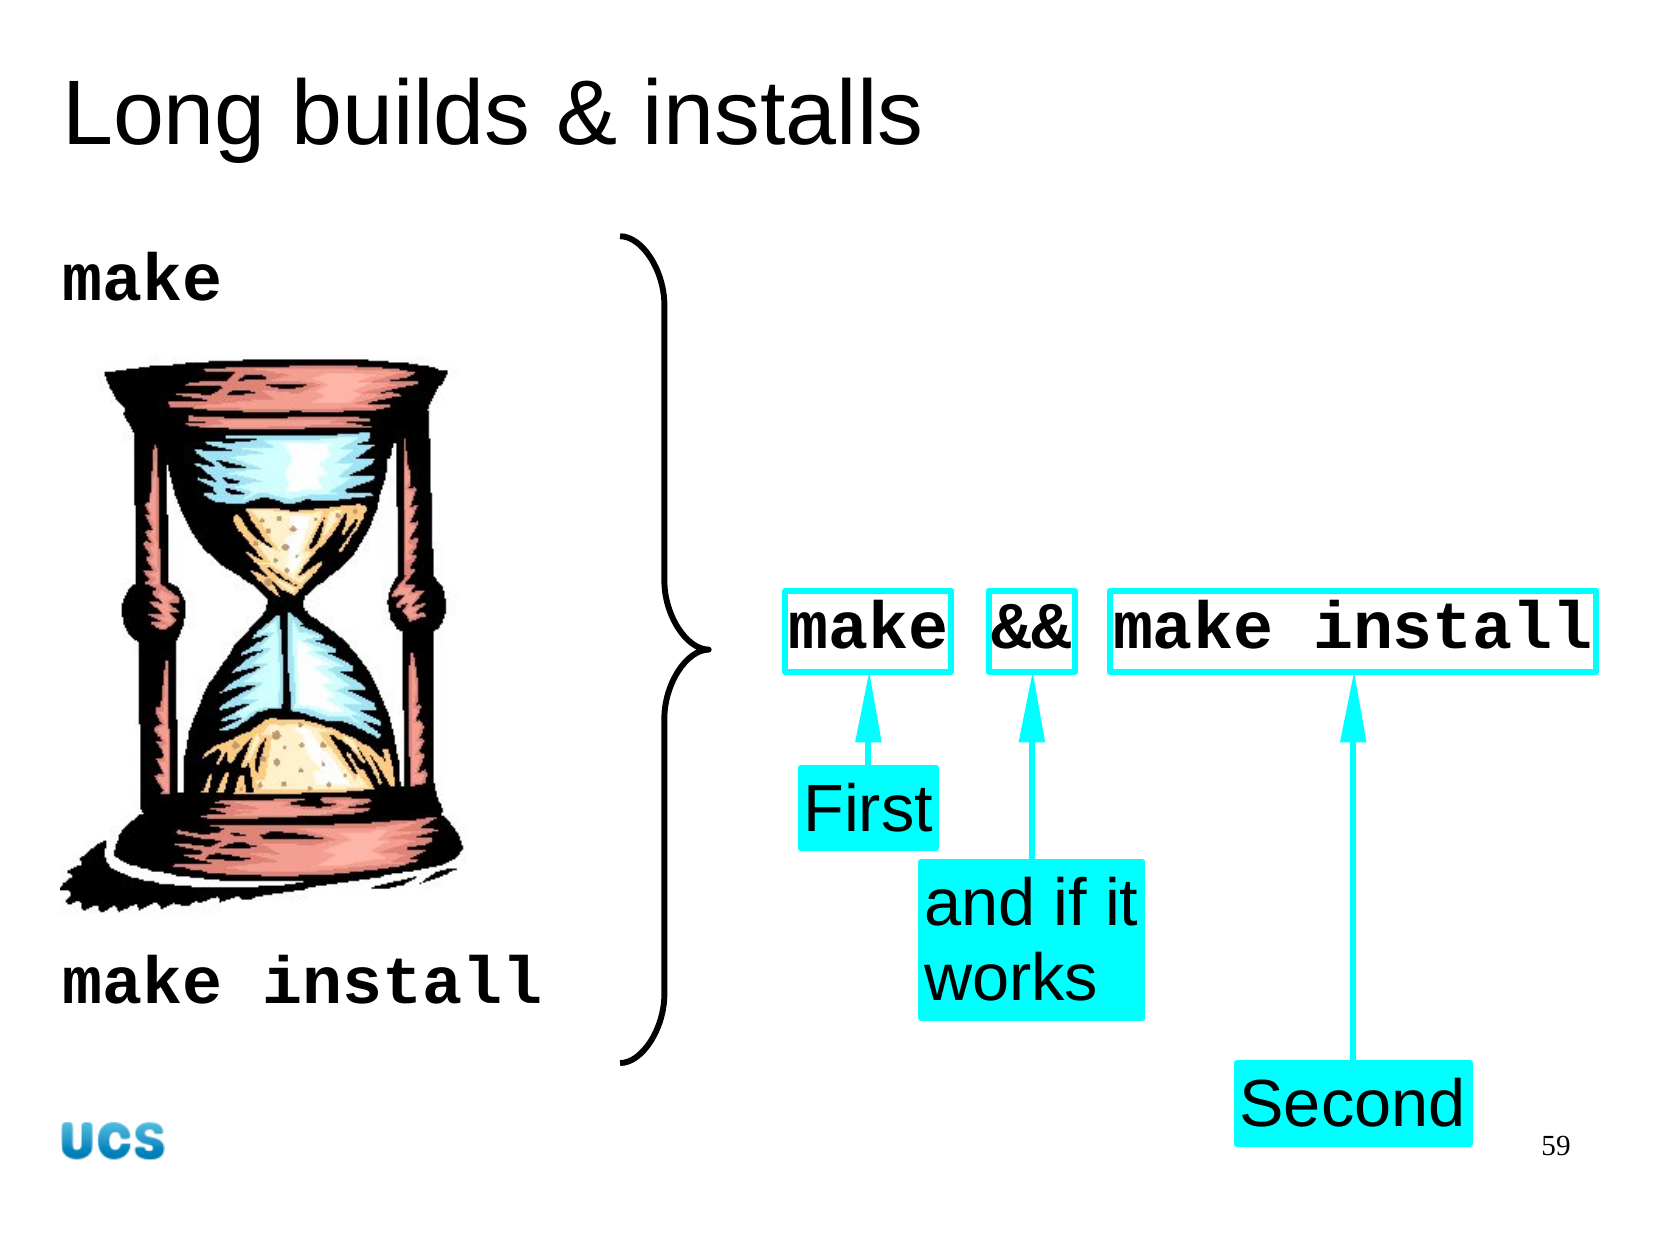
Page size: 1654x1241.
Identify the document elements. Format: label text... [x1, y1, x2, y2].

text_box && [988, 590, 1075, 673]
text_box Long builds & installs [59, 59, 928, 168]
text_box First [800, 767, 937, 849]
picture [60, 355, 468, 917]
text_box Second [1236, 1062, 1470, 1144]
text_box and if it works [921, 862, 1143, 1018]
text_box make install [59, 944, 546, 1027]
text_box make [785, 590, 952, 673]
text_box make install [1110, 590, 1597, 673]
text_box make [59, 242, 226, 324]
picture [61, 1121, 165, 1161]
